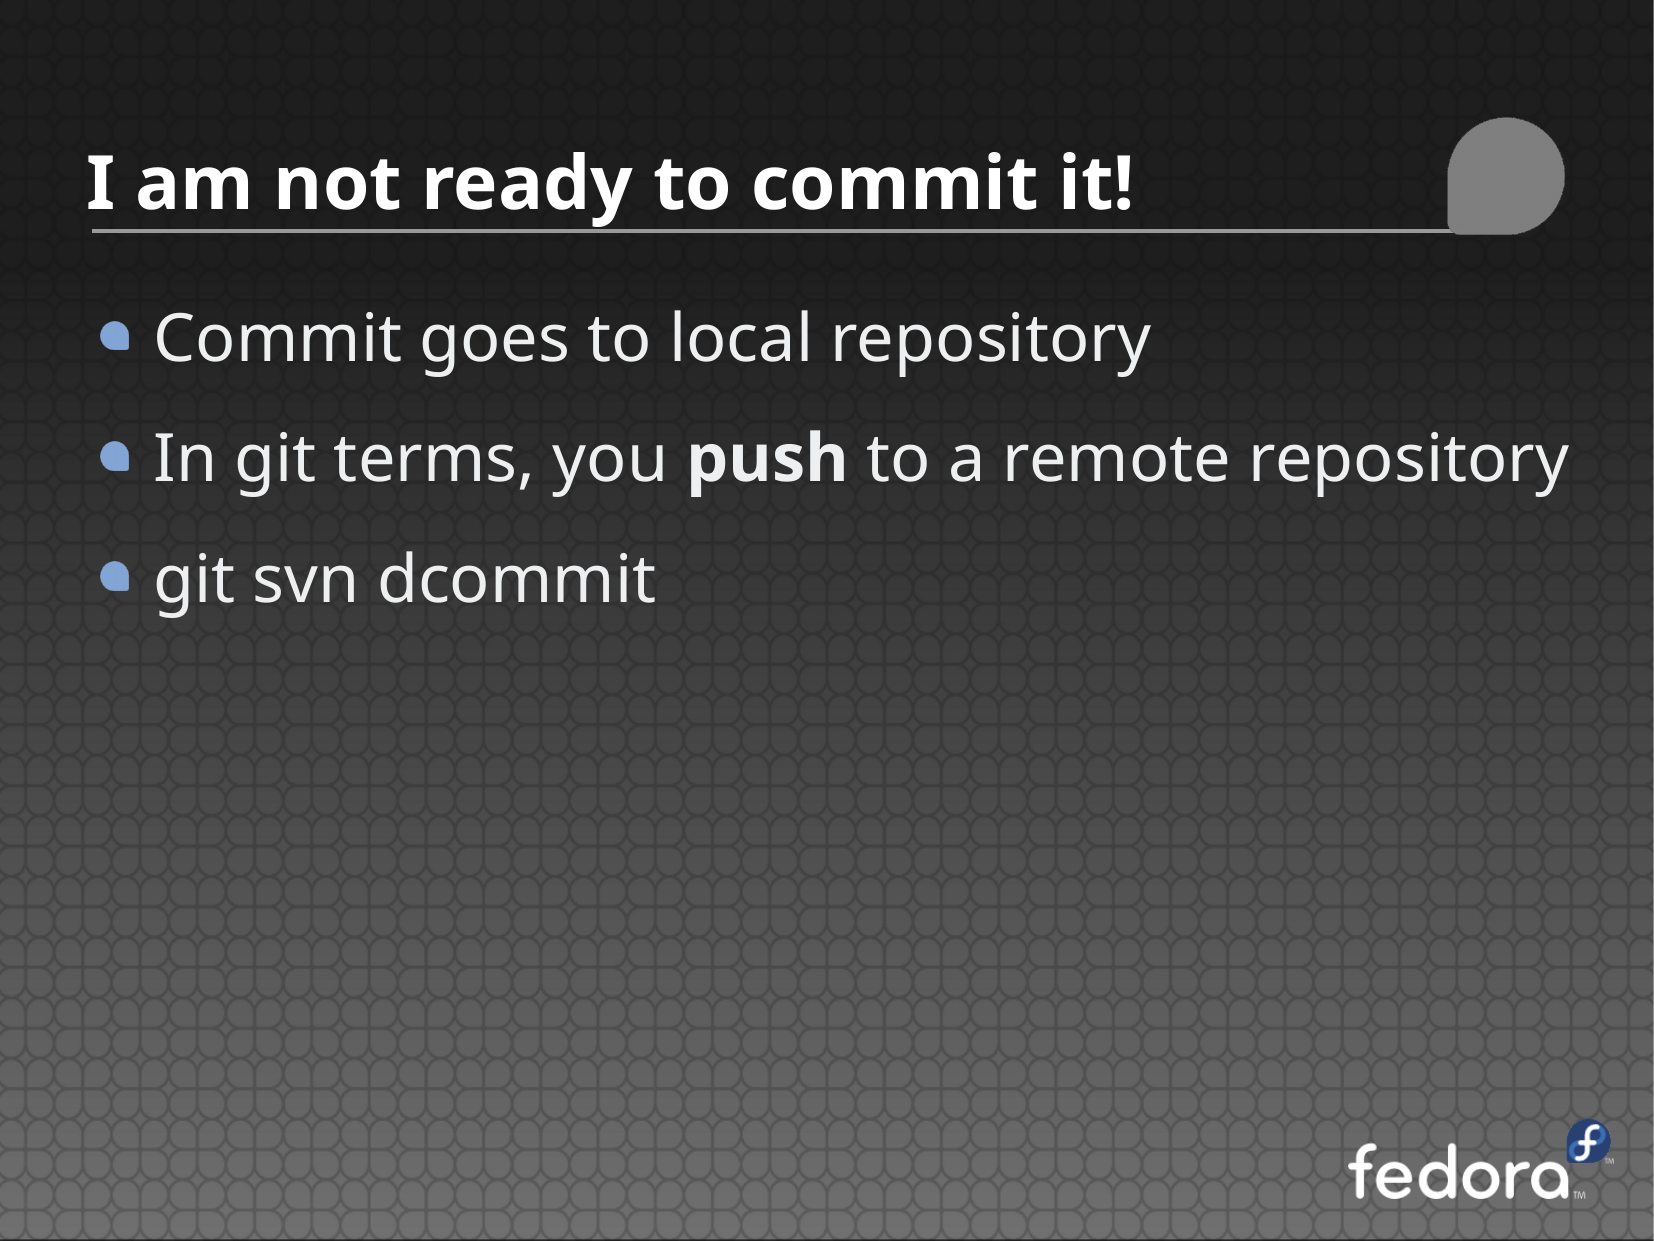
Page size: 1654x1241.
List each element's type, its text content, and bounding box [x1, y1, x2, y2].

title I am not ready to commit it! [86, 112, 1576, 249]
list Commit goes to local repository In git terms, you push to a remote repository git svn dcommit [82, 290, 1571, 1109]
picture [0, 0, 1654, 1241]
